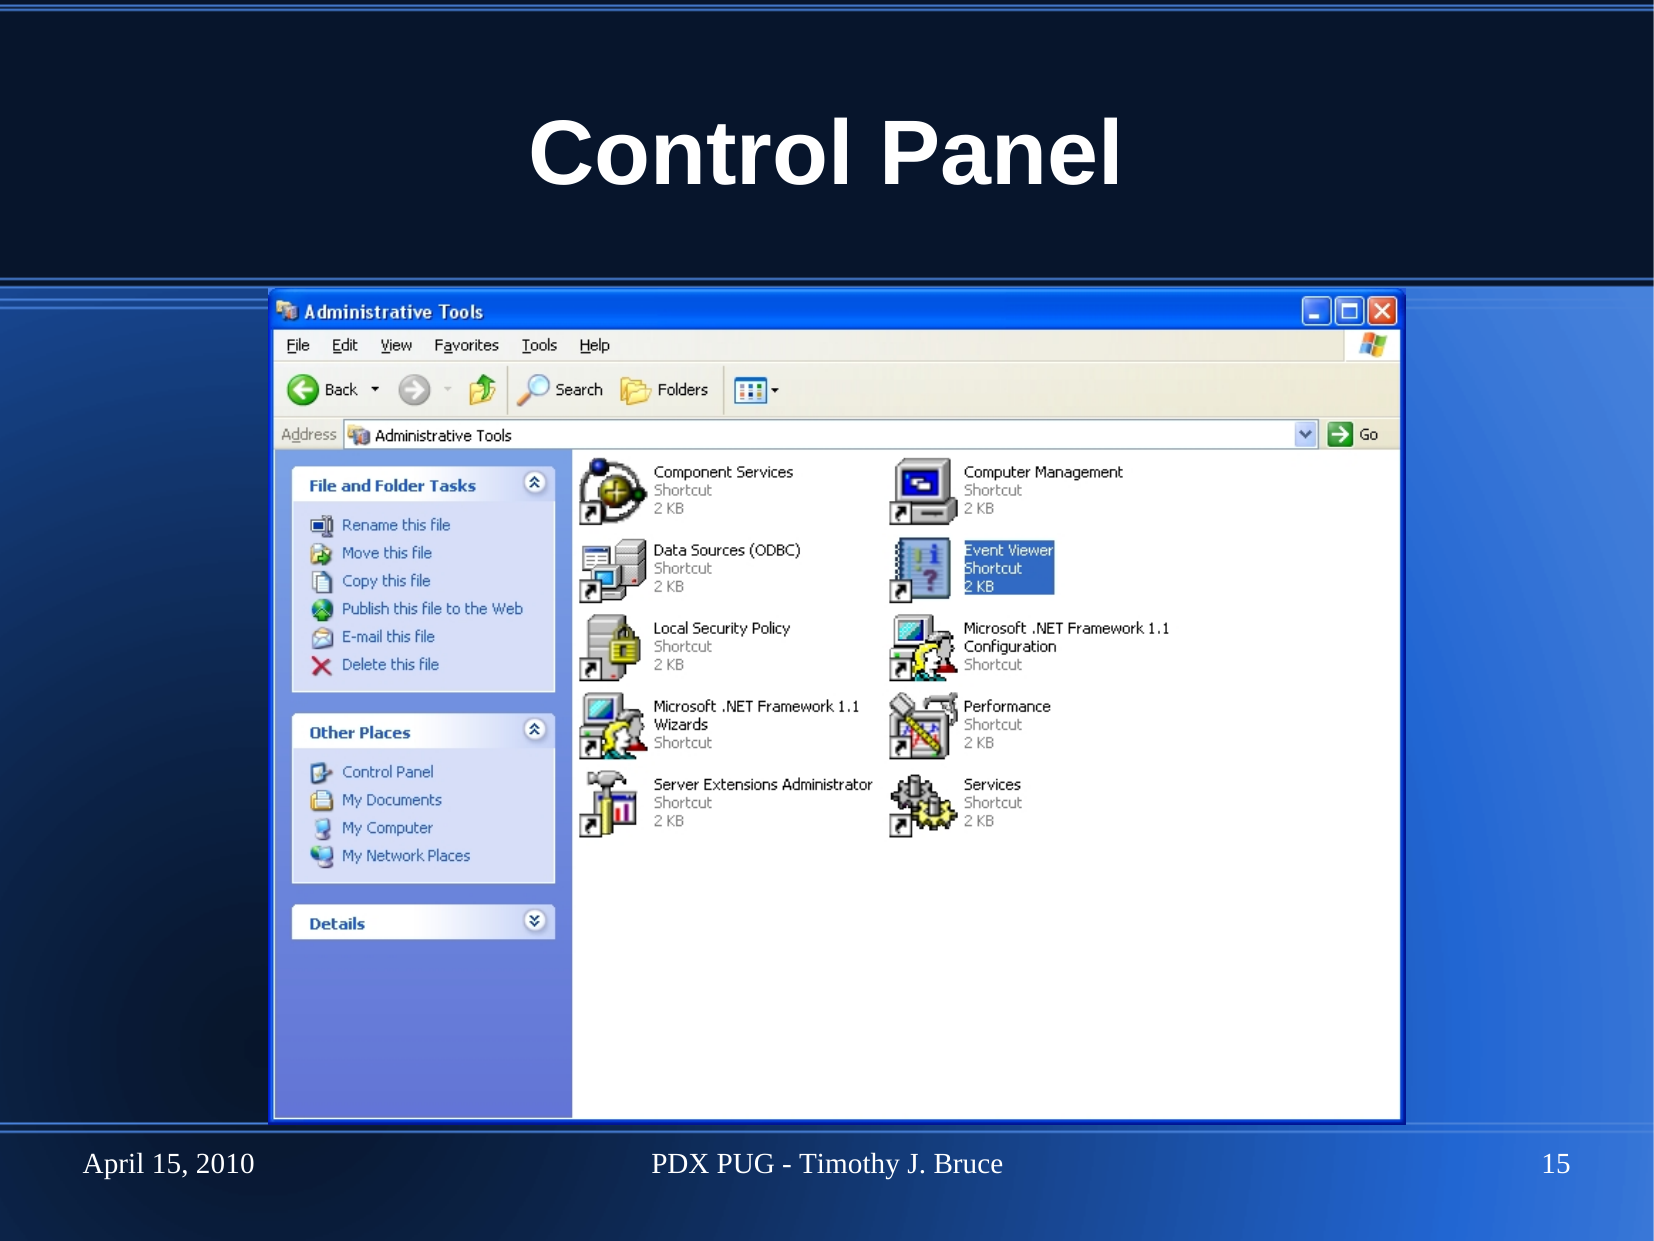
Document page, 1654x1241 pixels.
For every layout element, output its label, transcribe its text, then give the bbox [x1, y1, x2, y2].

picture [0, 0, 1654, 1241]
title Control Panel [82, 56, 1571, 250]
